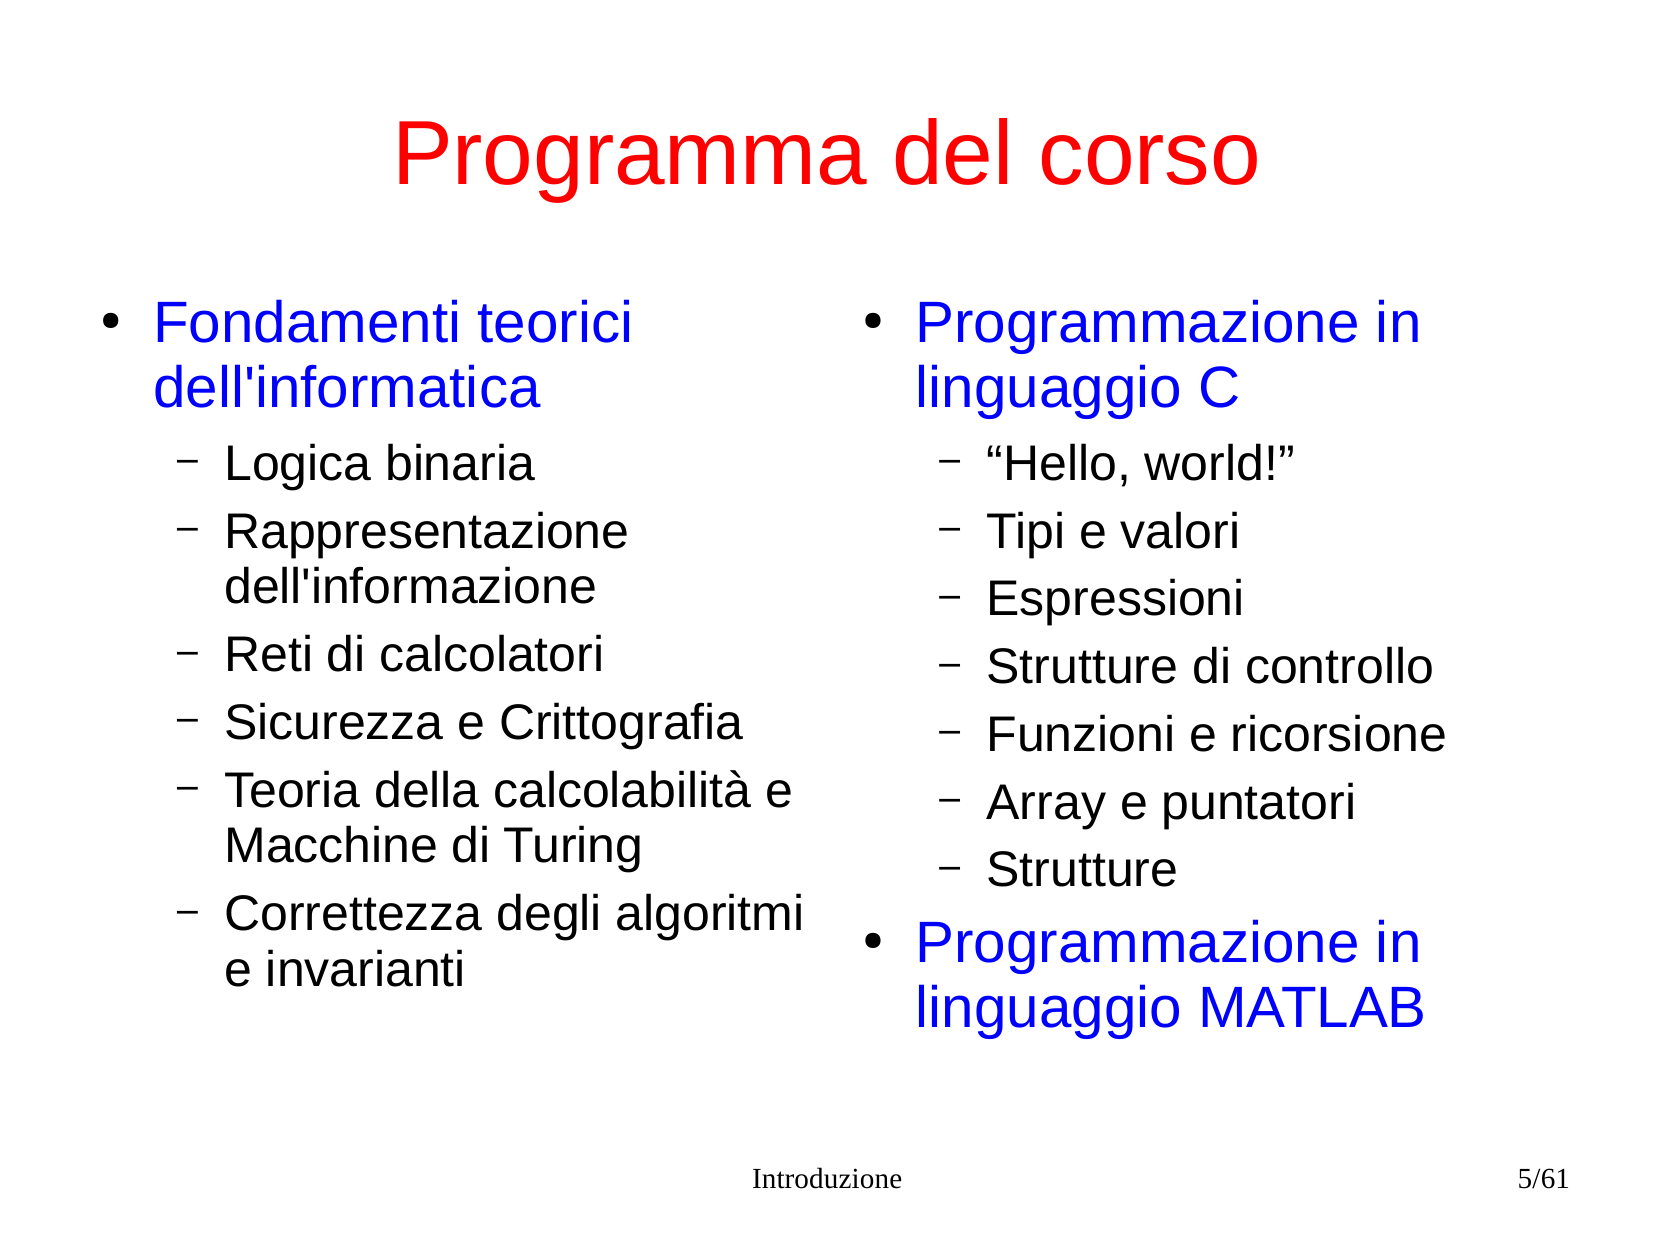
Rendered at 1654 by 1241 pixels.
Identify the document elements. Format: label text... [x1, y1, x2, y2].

list Fondamenti teorici dell'informatica Logica binaria Rappresentazione dell'informazione Reti di calcolatori Sicurezza e Crittografia Teoria della calcolabilità e Macchine di Turing Correttezza degli algoritmi e invarianti [82, 290, 809, 1126]
list Programmazione in linguaggio C “Hello, world!” Tipi e valori Espressioni Strutture di controllo Funzioni e ricorsione Array e puntatori Strutture Programmazione in linguaggio MATLAB [844, 290, 1571, 1126]
title Programma del corso [82, 49, 1571, 257]
